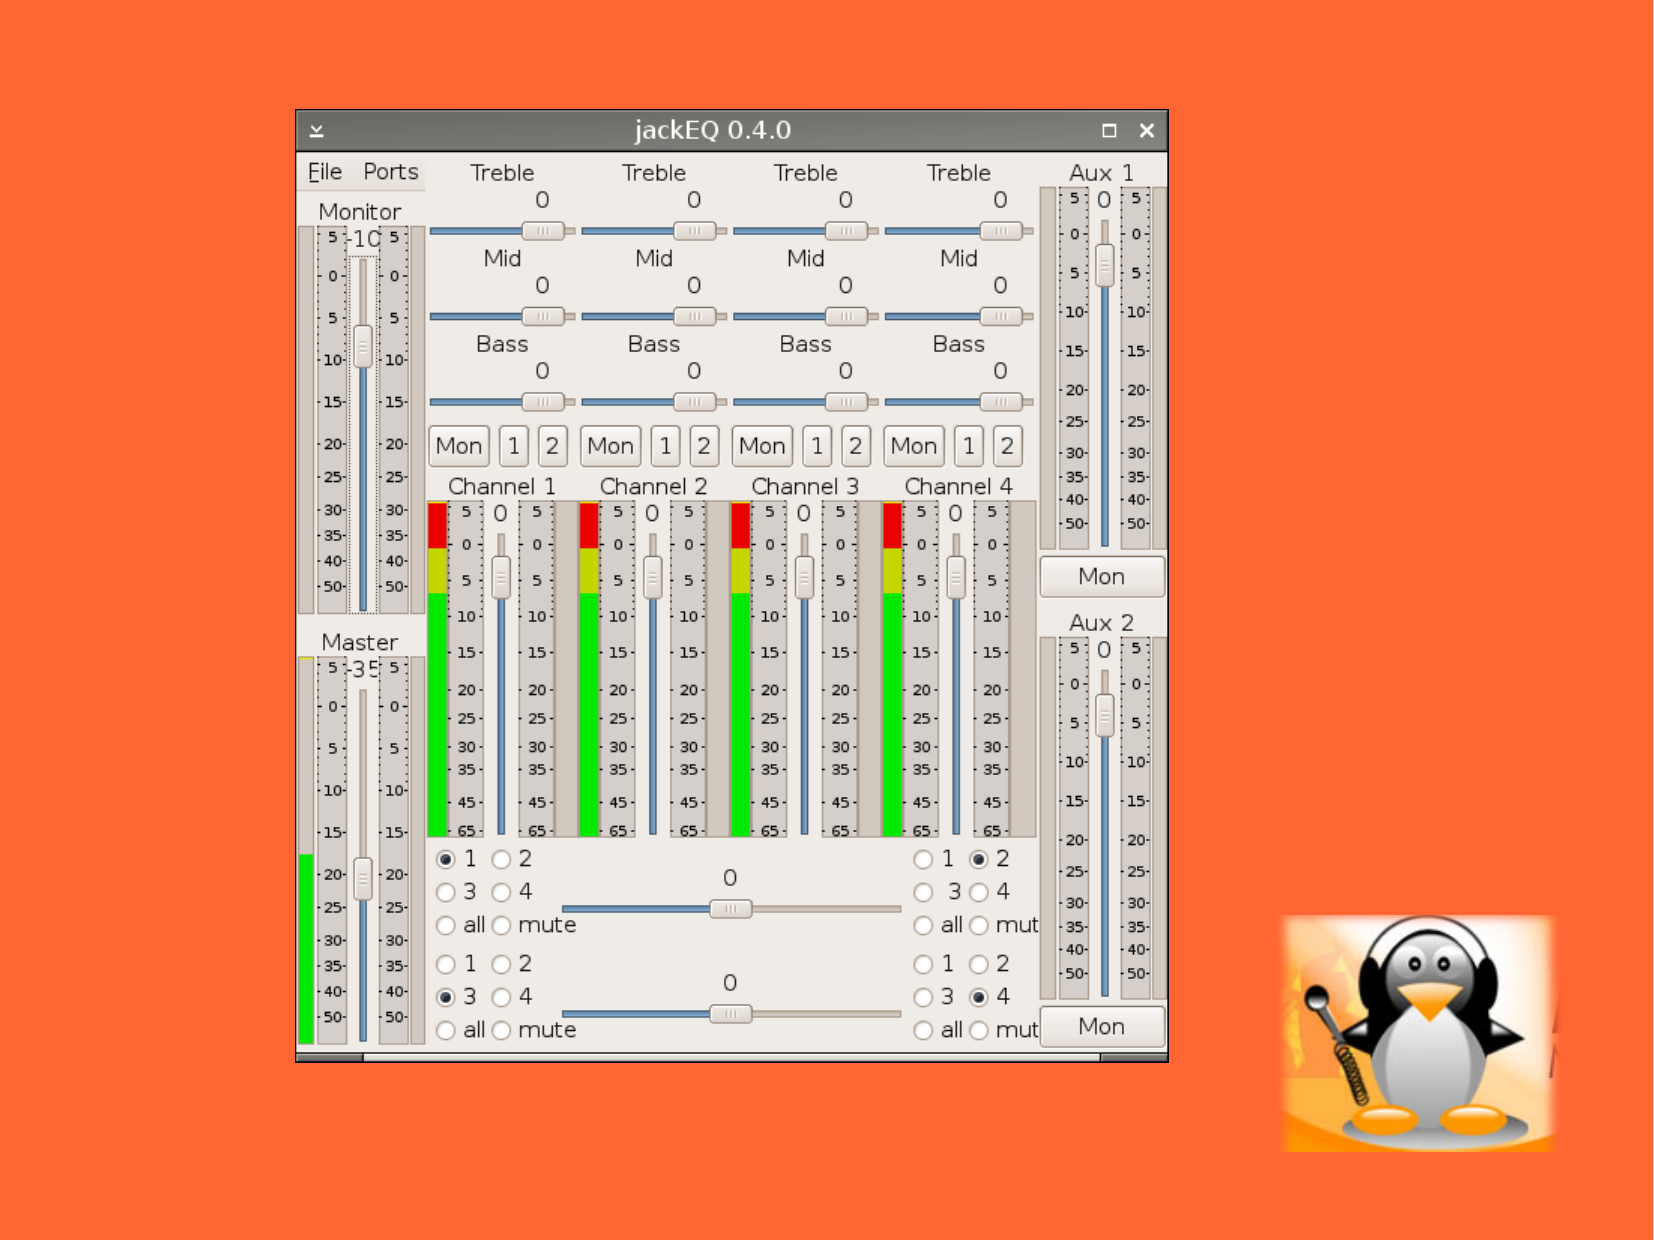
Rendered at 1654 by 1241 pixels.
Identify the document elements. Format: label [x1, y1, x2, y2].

picture [1272, 915, 1565, 1152]
picture [295, 109, 1169, 1063]
